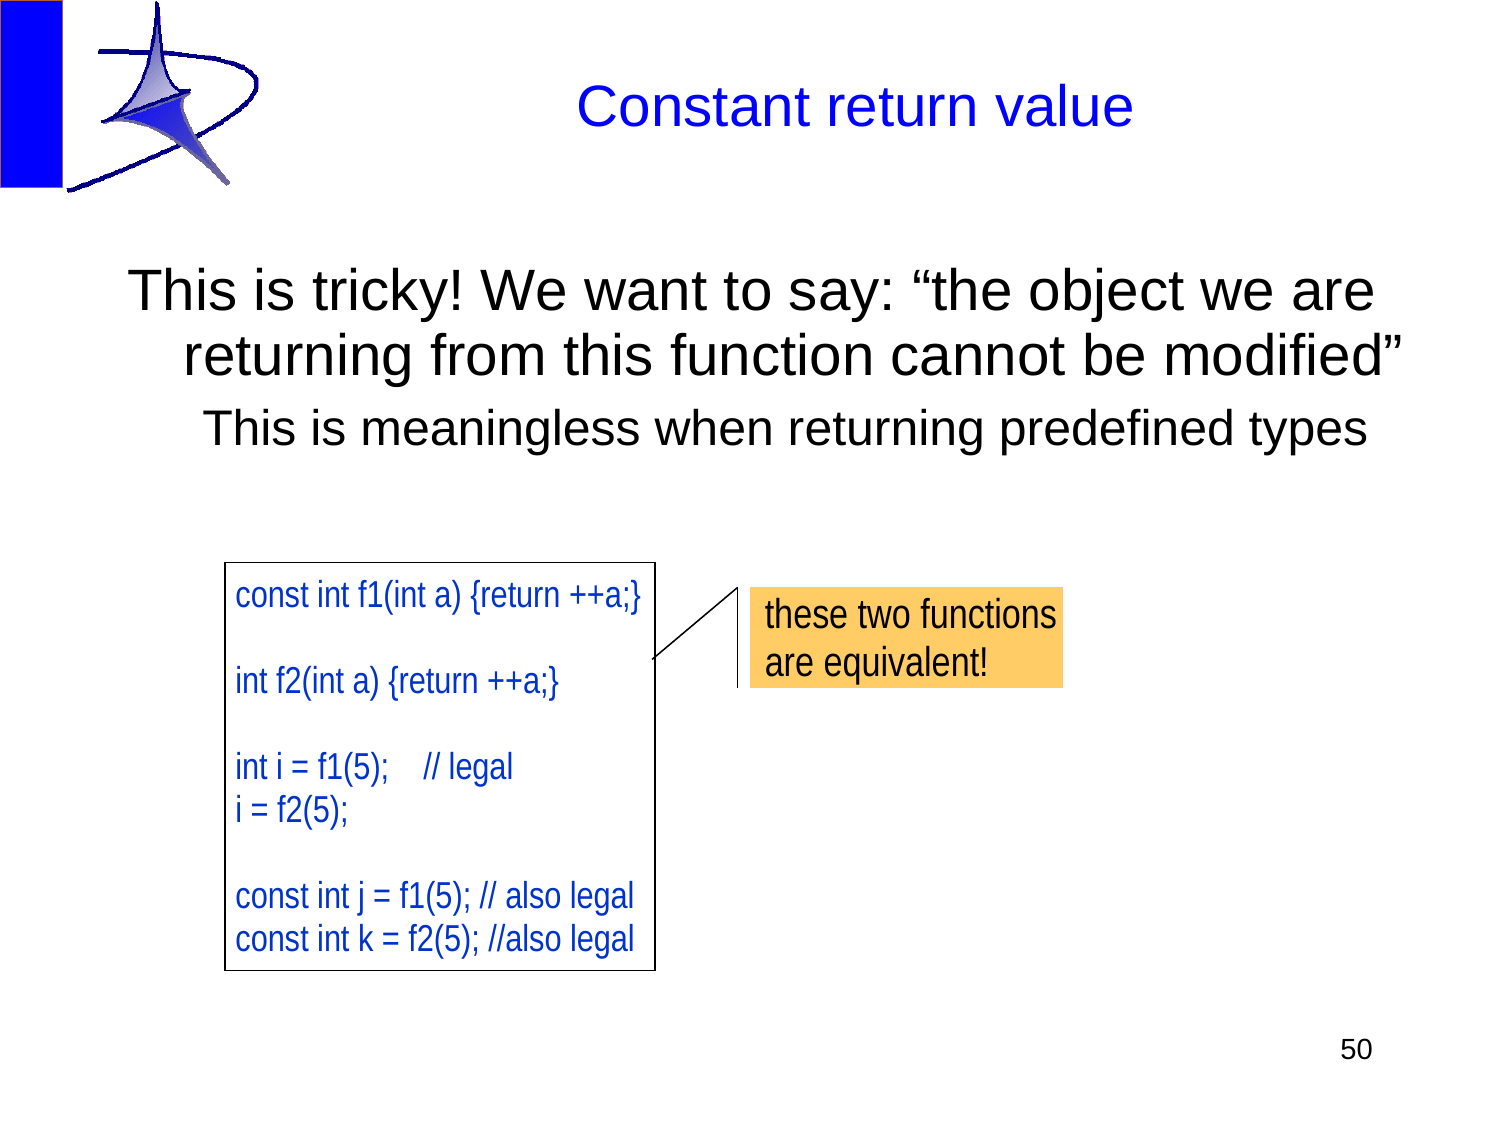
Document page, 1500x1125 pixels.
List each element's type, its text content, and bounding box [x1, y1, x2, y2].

title Constant return value [262, 24, 1450, 188]
text_box these two functions are equivalent! [750, 587, 1063, 688]
text_box const int f1(int a) {return ++a;} int f2(int a) {return ++a;} int i = f1(5); // legal i = f2(5); const int j = f1(5); // also legal const int k = f2(5); //also legal [225, 562, 655, 971]
picture [62, 0, 263, 197]
list This is tricky! We want to say: “the object we are returning from this function cannot be modified” This is meaningless when returning predefined types [112, 249, 1450, 514]
